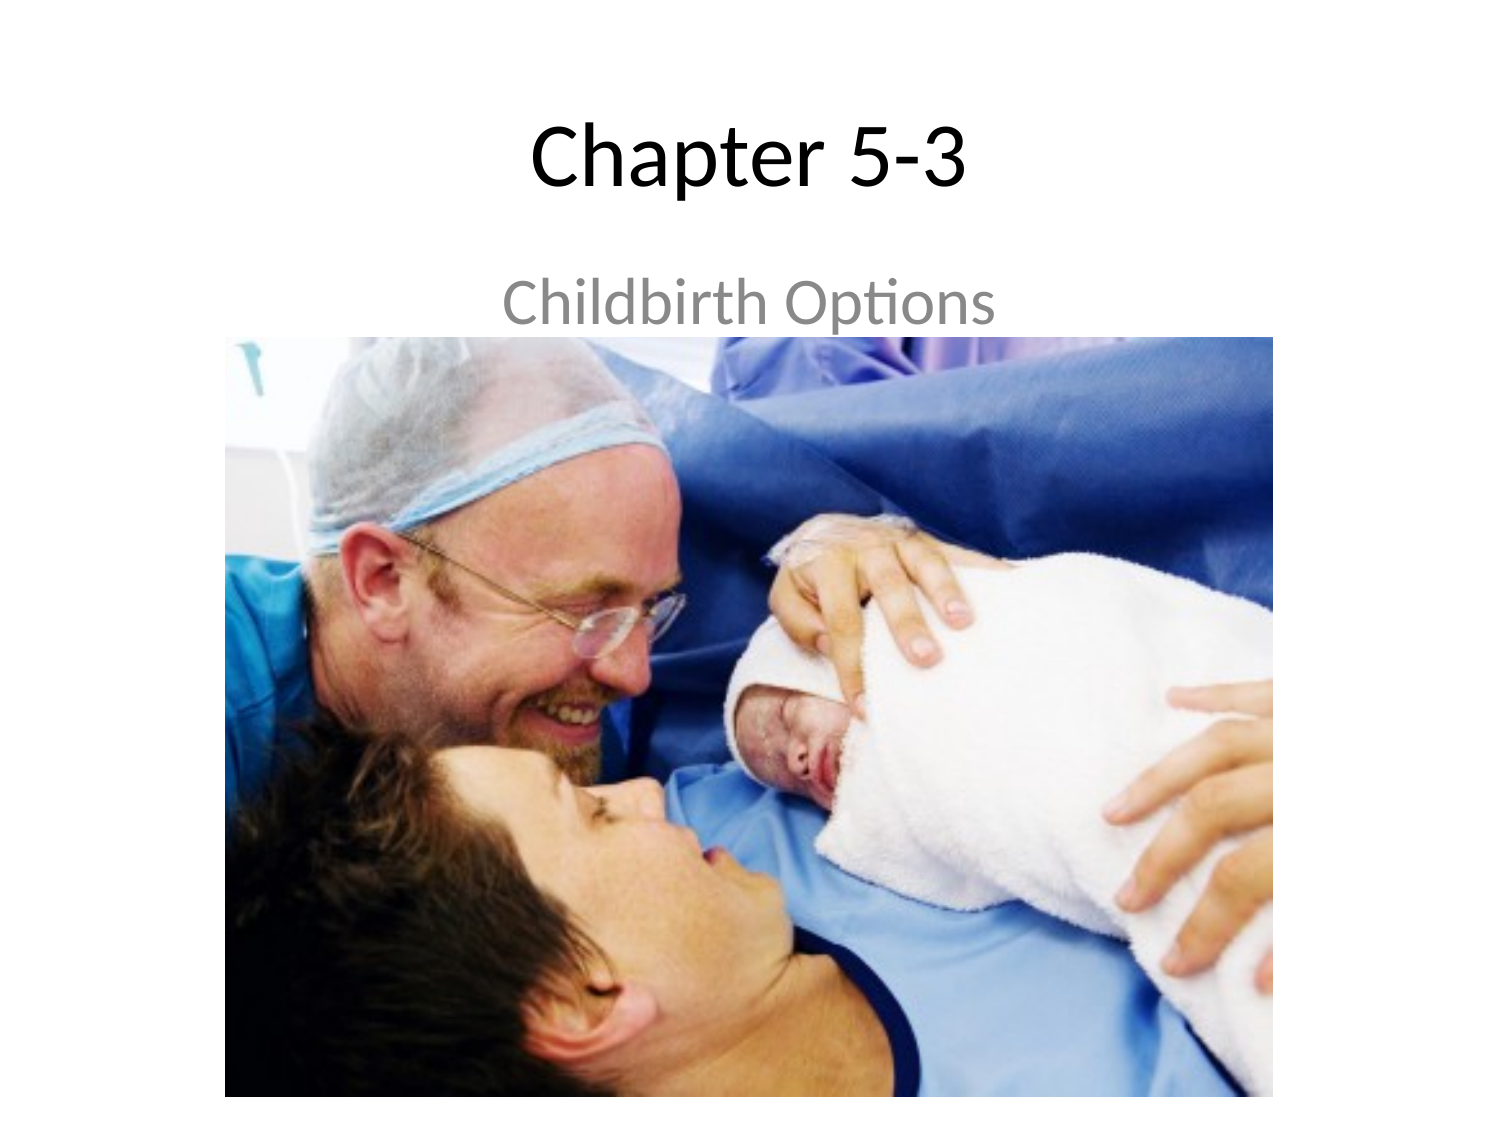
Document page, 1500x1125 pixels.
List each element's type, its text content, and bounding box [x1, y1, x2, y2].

subtitle Childbirth Options [225, 249, 1276, 413]
picture [225, 337, 1273, 1097]
title Chapter 5-3 [112, 62, 1388, 238]
